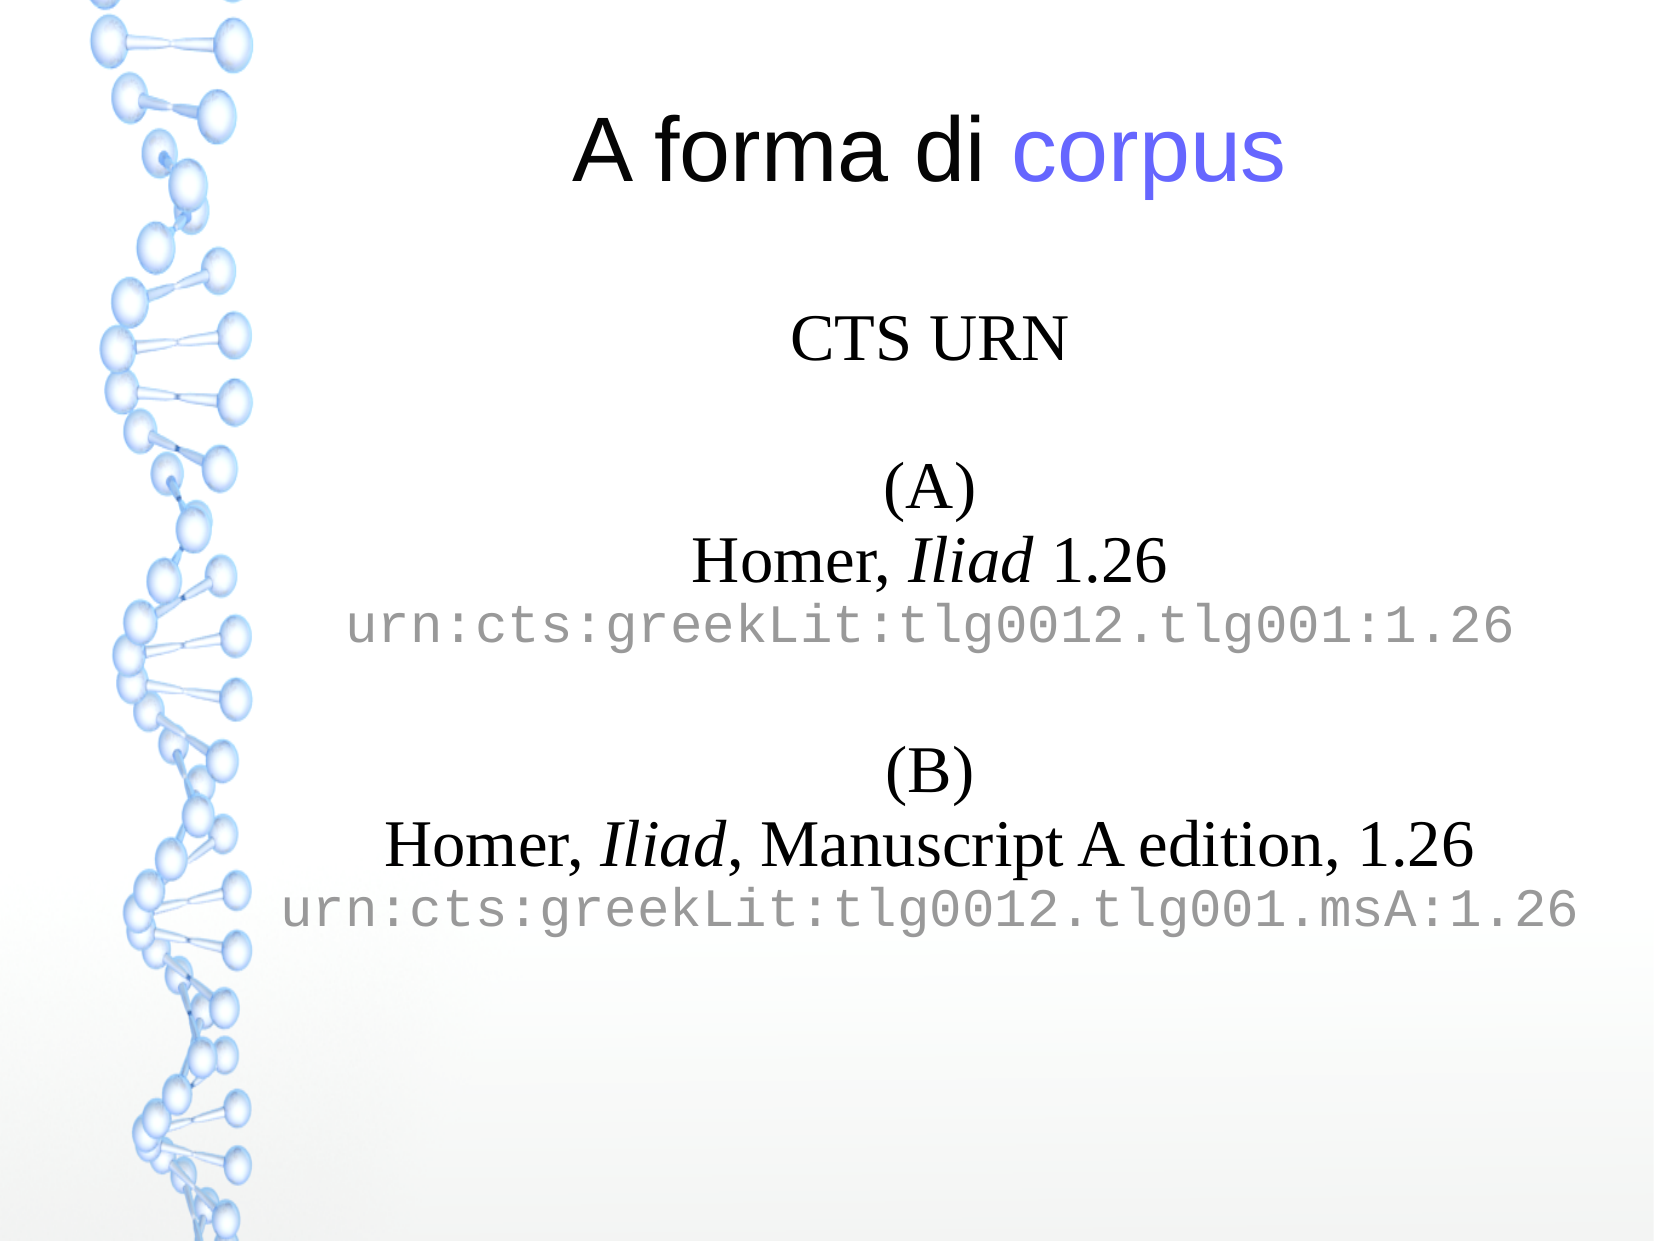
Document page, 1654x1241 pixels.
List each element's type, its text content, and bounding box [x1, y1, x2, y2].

title A forma di corpus [265, 47, 1595, 252]
subtitle CTS URN (A) Homer, Iliad 1.26 urn:cts:greekLit:tlg0012.tlg001:1.26 (B) Homer, Iliad, Manuscript A edition, 1.26 urn:cts:greekLit:tlg0012.tlg001.msA:1.26 [265, 262, 1595, 1055]
picture [0, 0, 1654, 1241]
